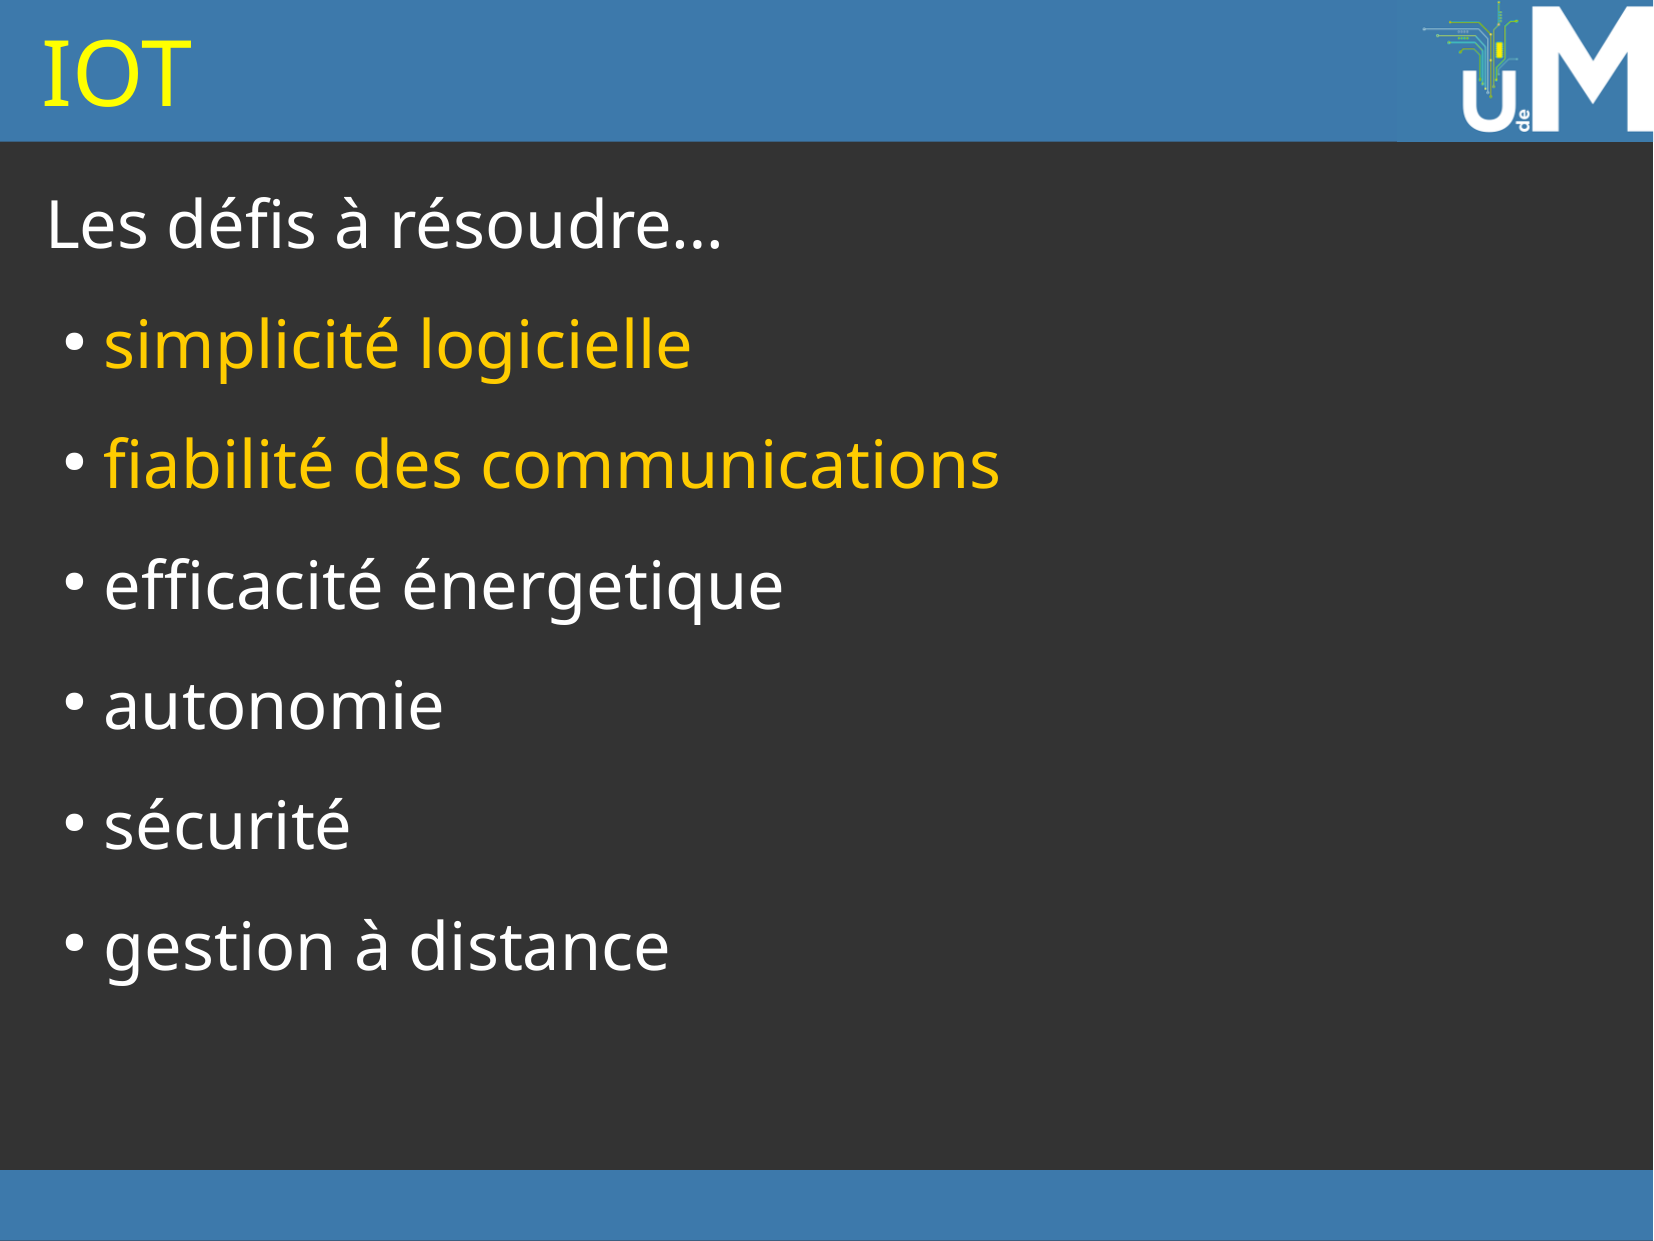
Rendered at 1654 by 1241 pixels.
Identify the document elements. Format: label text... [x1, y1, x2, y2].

title IOT [41, 11, 1411, 130]
picture [1397, 0, 1654, 142]
list Les défis à résoudre… simplicité logicielle fiabilité des communications efficacité énergetique autonomie sécurité gestion à distance [45, 177, 1606, 1141]
